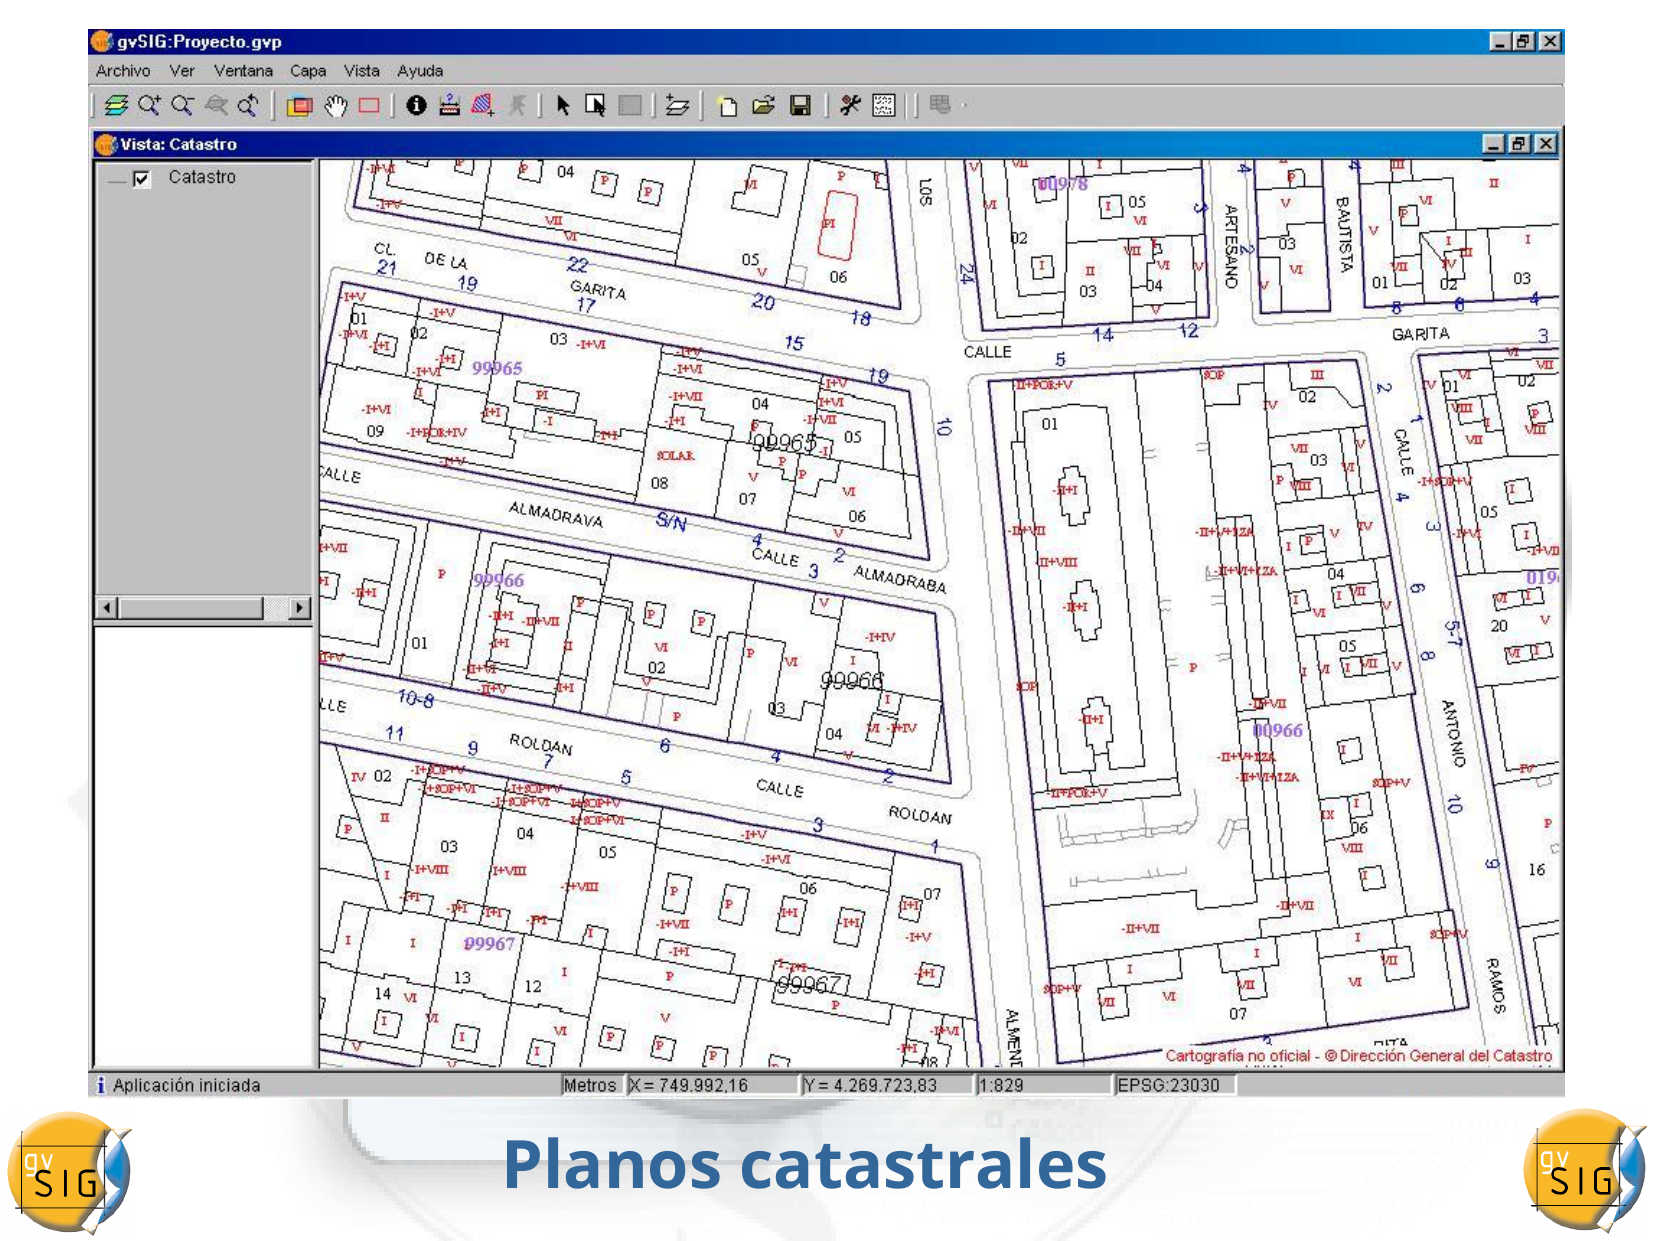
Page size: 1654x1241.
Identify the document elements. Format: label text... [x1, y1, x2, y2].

list Planos catastrales [501, 1116, 1211, 1211]
picture [88, 29, 1565, 1099]
picture [5, 1110, 133, 1237]
picture [1521, 1107, 1648, 1235]
